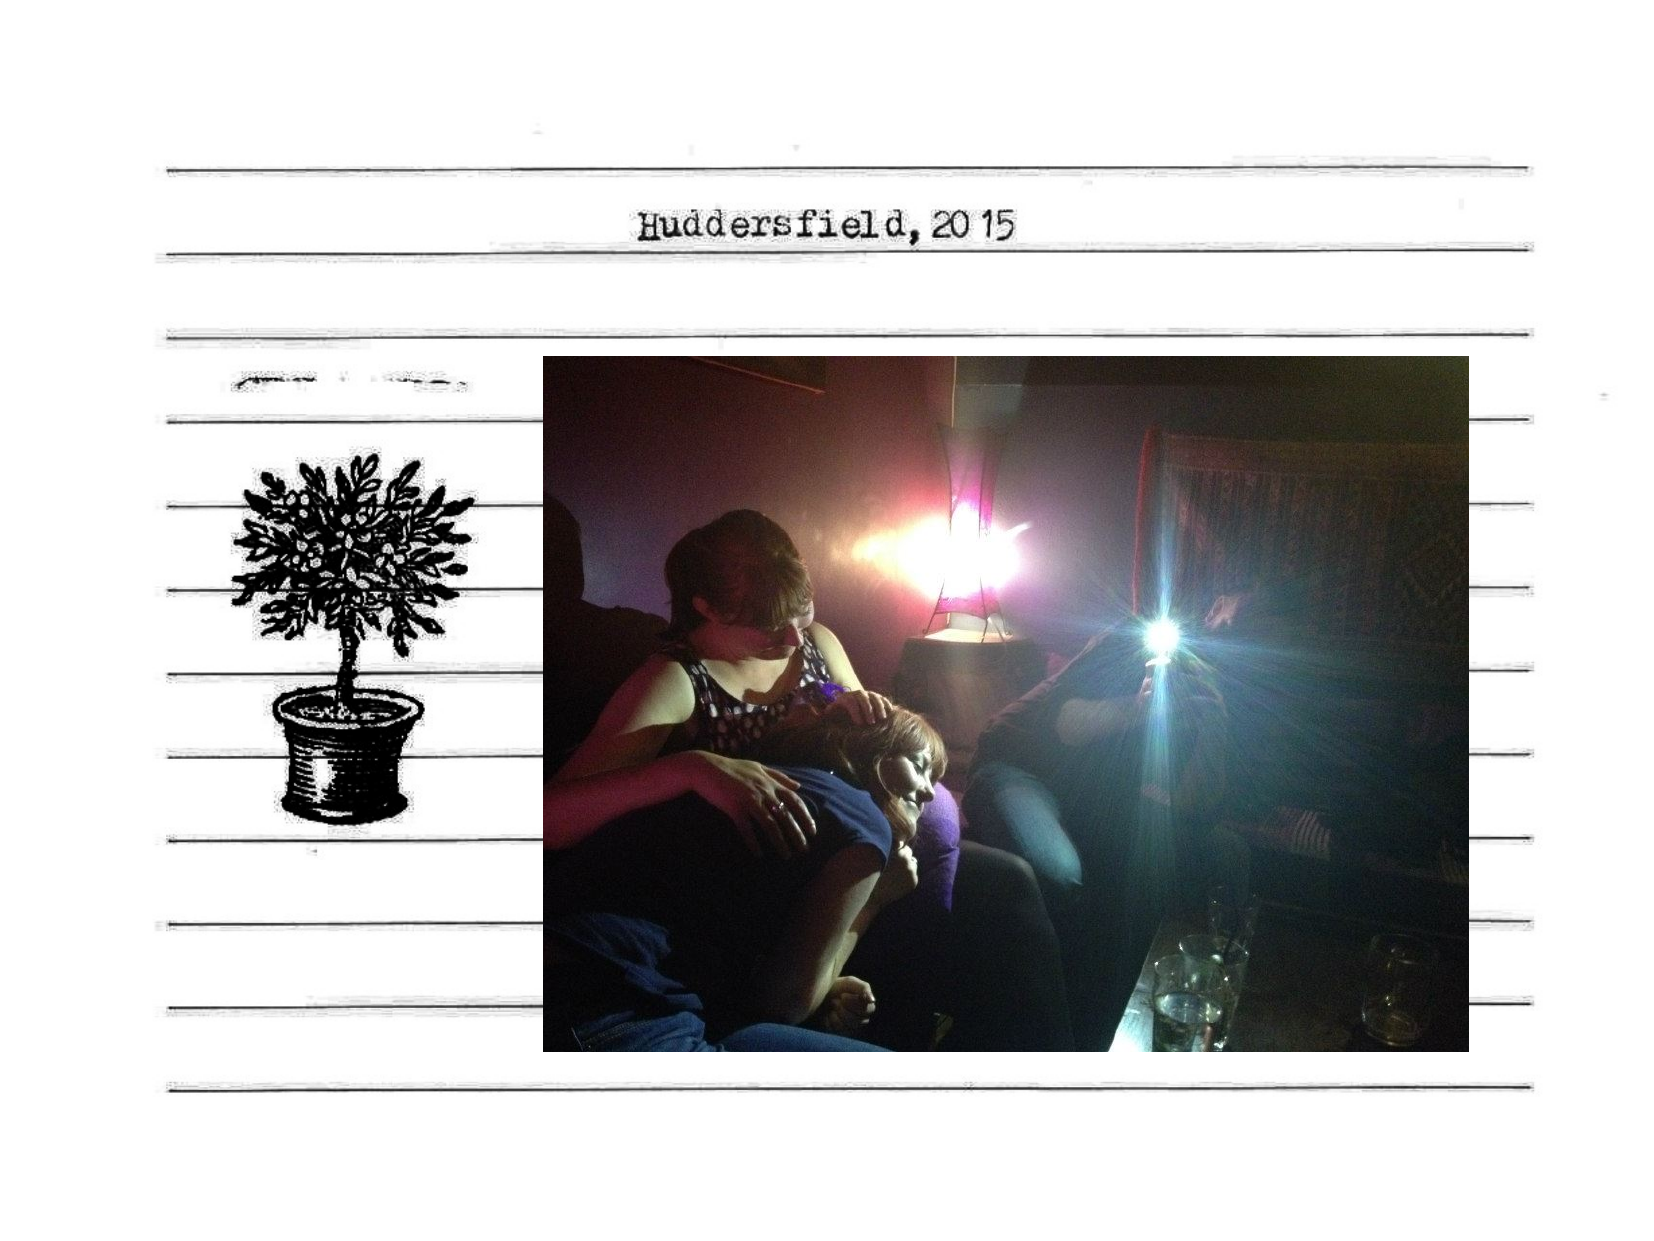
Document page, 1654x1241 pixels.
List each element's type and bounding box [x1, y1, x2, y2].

picture [56, 106, 1619, 1148]
